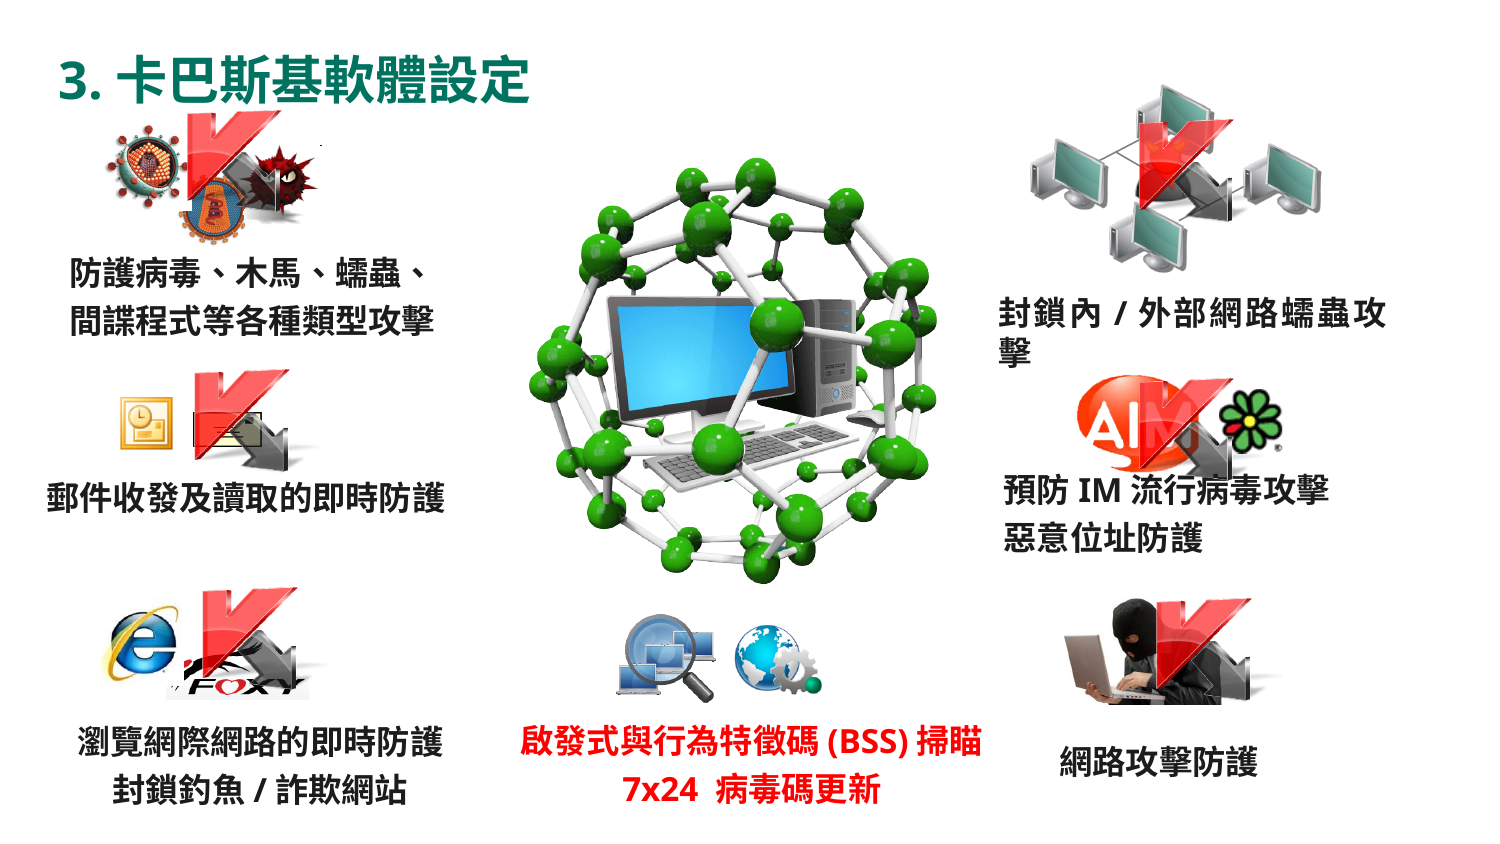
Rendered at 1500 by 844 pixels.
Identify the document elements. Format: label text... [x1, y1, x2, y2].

text_box 郵件收發及讀取的即時防護 [33, 476, 459, 518]
picture [118, 396, 174, 451]
picture [734, 624, 822, 695]
text_box 啟發式與行為特徵碼(BSS)掃瞄 7x24 病毒碼更新 [504, 720, 1000, 810]
text_box 防護病毒、木馬、蠕蟲、 間諜程式等各種類型攻擊 [69, 251, 475, 341]
picture [1028, 83, 1320, 271]
chart [103, 123, 174, 211]
text_box 瀏覽網際網路的即時防護 封鎖釣魚/詐欺網站 [49, 721, 471, 811]
picture [523, 150, 943, 590]
picture [101, 561, 329, 701]
text_box 網路攻擊防護 [1059, 741, 1353, 783]
picture [616, 614, 716, 703]
title 3.卡巴斯基軟體設定 [58, 48, 1442, 162]
picture [174, 84, 322, 225]
chart [174, 223, 252, 247]
picture [1059, 573, 1283, 712]
picture [181, 344, 321, 483]
picture [1064, 352, 1286, 492]
text_box 封鎖內/外部網路蠕蟲攻擊 [998, 292, 1387, 333]
text_box 預防IM流行病毒攻擊 惡意位址防護 [1003, 468, 1447, 558]
